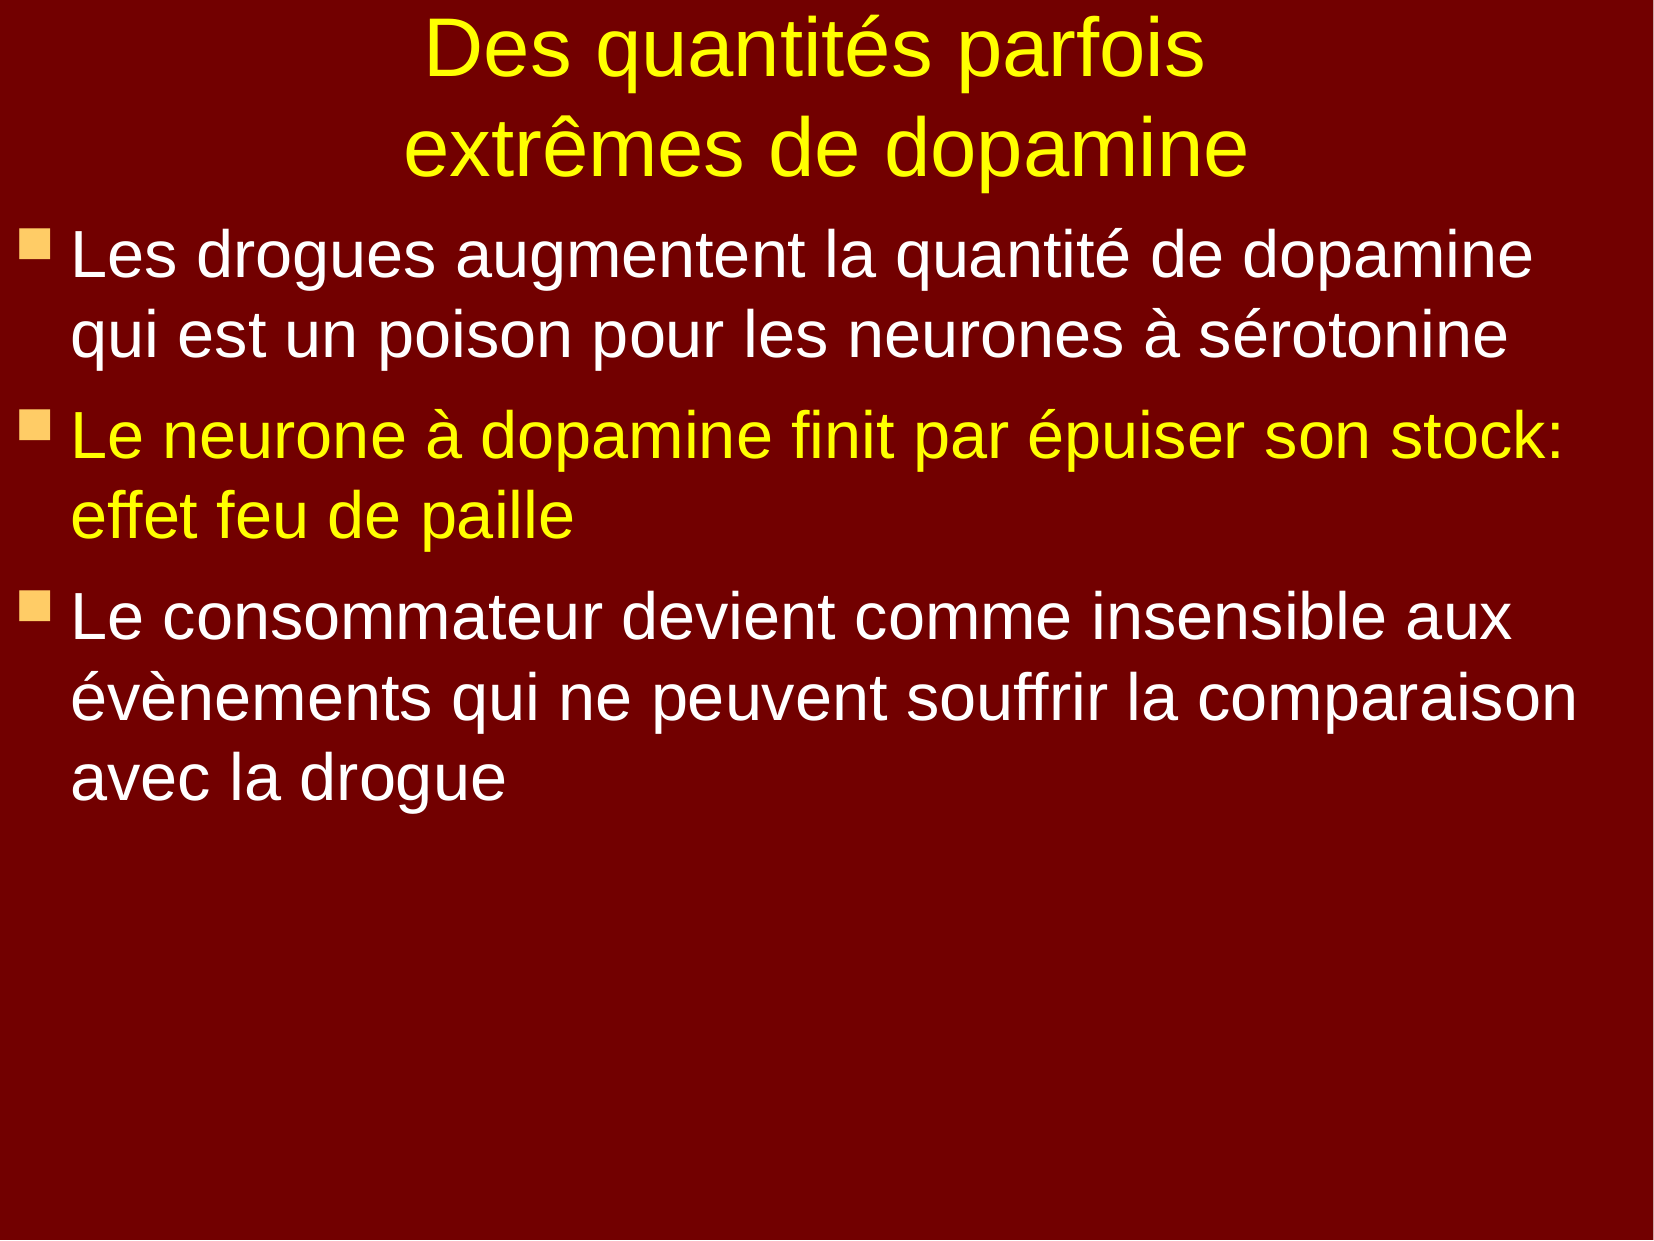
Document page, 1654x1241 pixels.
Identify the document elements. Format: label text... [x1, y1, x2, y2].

title Des quantités parfois extrêmes de dopamine [0, 0, 1654, 203]
list Les drogues augmentent la quantité de dopamine qui est un poison pour les neurones à sérotonine Le neurone à dopamine finit par épuiser son stock: effet feu de paille Le consommateur devient comme insensible aux évènements qui ne peuvent souffrir la comparaison avec la drogue [0, 203, 1654, 1167]
